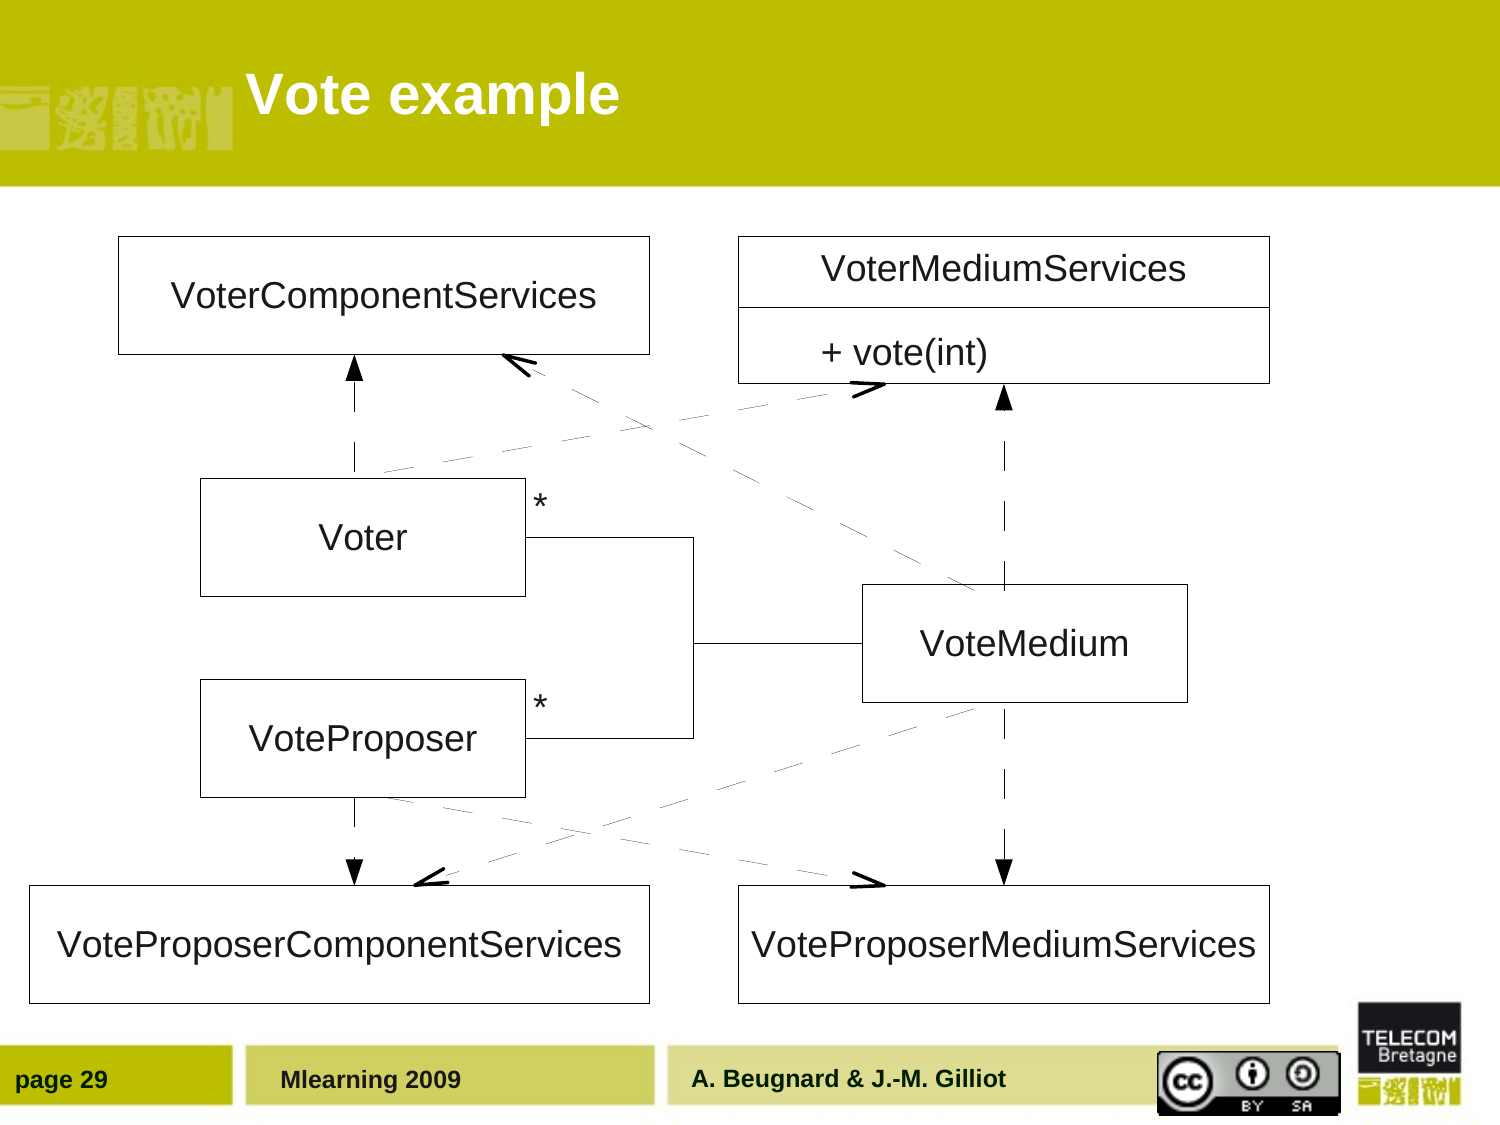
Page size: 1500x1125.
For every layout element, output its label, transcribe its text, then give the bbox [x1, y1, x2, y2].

text_box VoteProposerMediumServices [738, 885, 1270, 1004]
text_box VoteProposer [200, 679, 526, 798]
text_box * [518, 679, 563, 737]
text_box VoteMedium [862, 584, 1188, 703]
text_box * [518, 478, 563, 536]
title Vote example [245, 23, 1459, 166]
picture [0, 0, 1500, 1125]
text_box Voter [200, 478, 526, 597]
text_box VoterMediumServices + vote(int) [738, 236, 1270, 307]
text_box VoterMediumServices + vote(int) [738, 308, 1270, 384]
text_box VoterComponentServices [118, 236, 650, 355]
text_box VoteProposerComponentServices [29, 885, 650, 1004]
